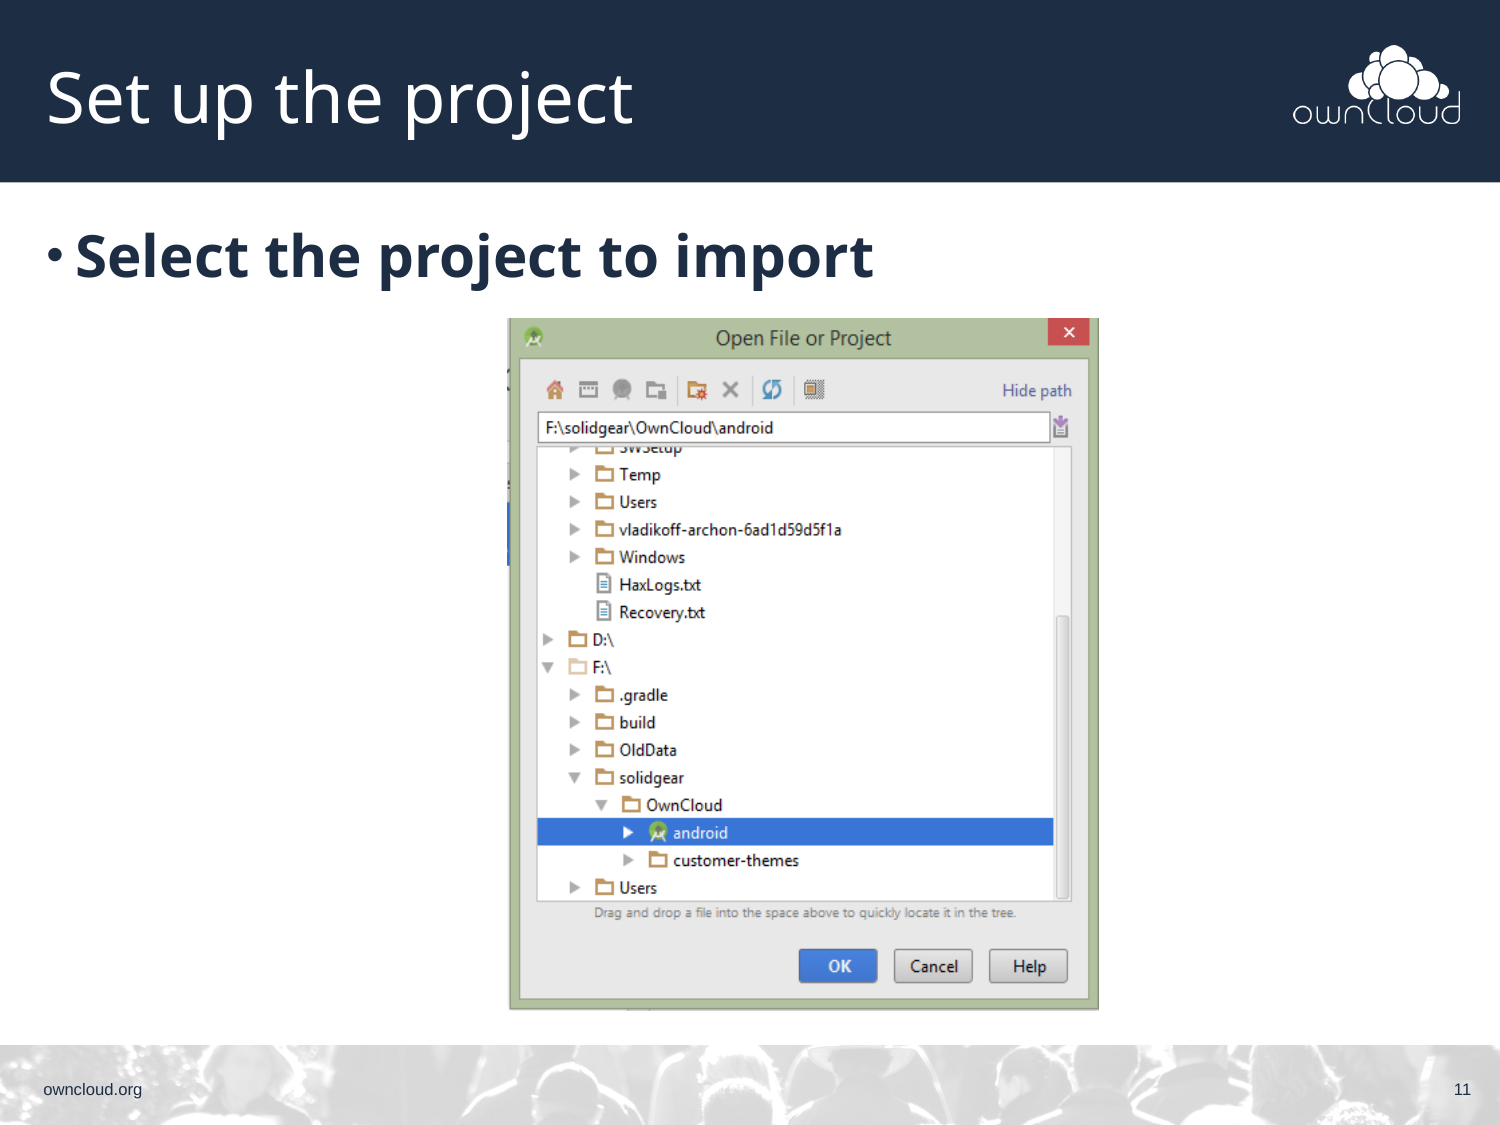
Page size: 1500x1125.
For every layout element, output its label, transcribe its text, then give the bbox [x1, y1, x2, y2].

title Set up the project [46, 5, 1258, 187]
list Select the project to import [46, 214, 1465, 1026]
picture [1293, 45, 1460, 124]
picture [507, 318, 1099, 1011]
picture [0, 1045, 1500, 1125]
